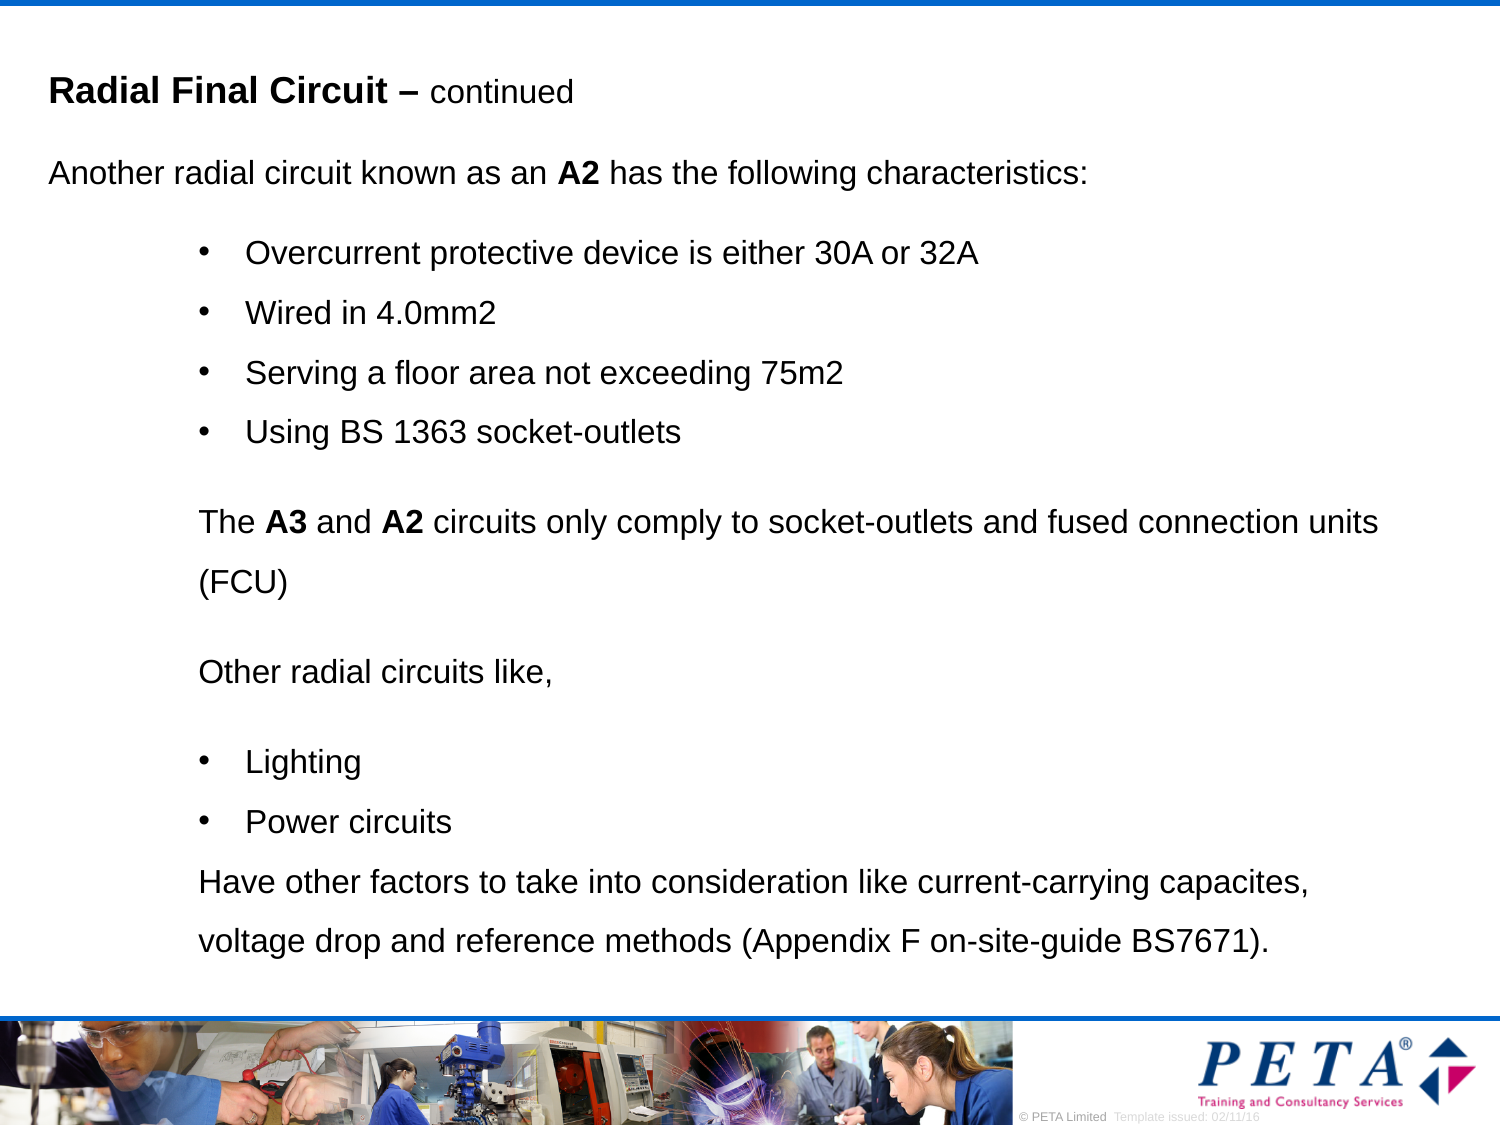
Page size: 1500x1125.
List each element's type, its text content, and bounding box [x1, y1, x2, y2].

text_box Radial Final Circuit – continued Another radial circuit known as an A2 has the following characteristics: Overcurrent protective device is either 30A or 32A Wired in 4.0mm2 Serving a floor area not exceeding 75m2 Using BS 1363 socket-outlets The A3 and A2 circuits only comply to socket-outlets and fused connection units (FCU) Other radial circuits like, Lighting Power circuits Have other factors to take into consideration like current-carrying capacites, voltage drop and reference methods (Appendix F on-site-guide BS7671). [33, 58, 1436, 988]
